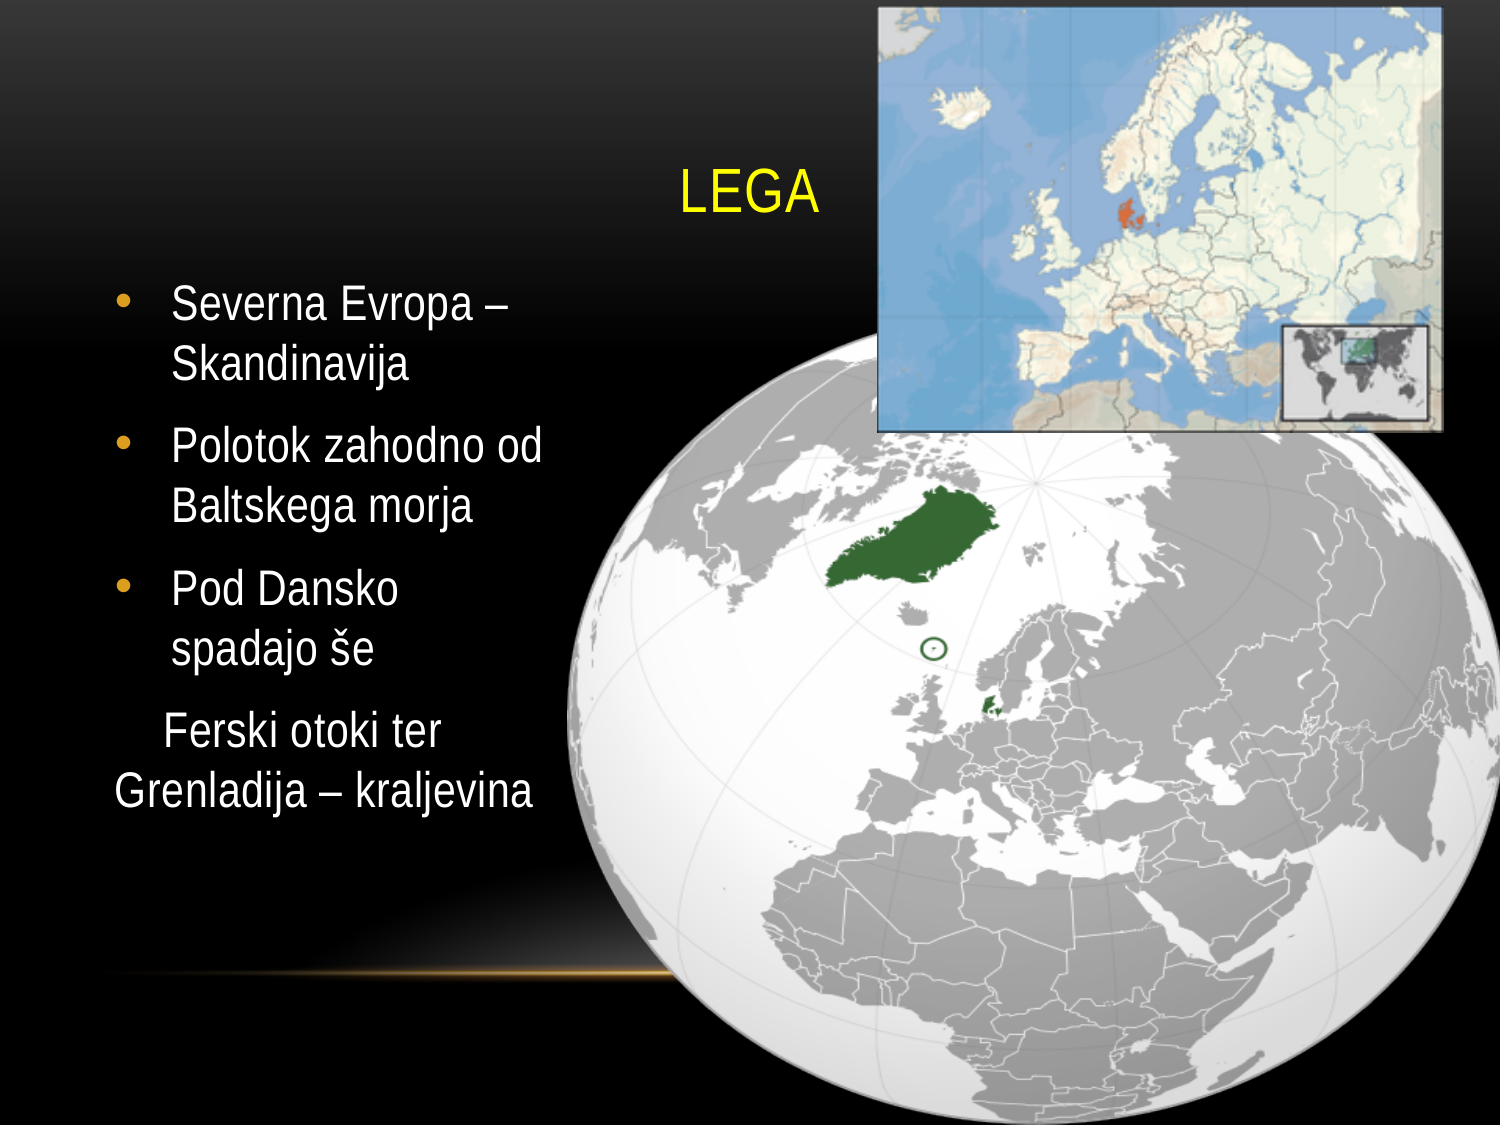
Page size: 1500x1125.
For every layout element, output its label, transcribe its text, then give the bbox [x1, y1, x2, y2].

list Severna Evropa – Skandinavija Polotok zahodno od Baltskega morja Pod Dansko spadajo še Ferski otoki ter Grenladija – kraljevina [99, 262, 568, 938]
picture [0, 0, 1500, 1125]
title lega [99, 45, 877, 233]
